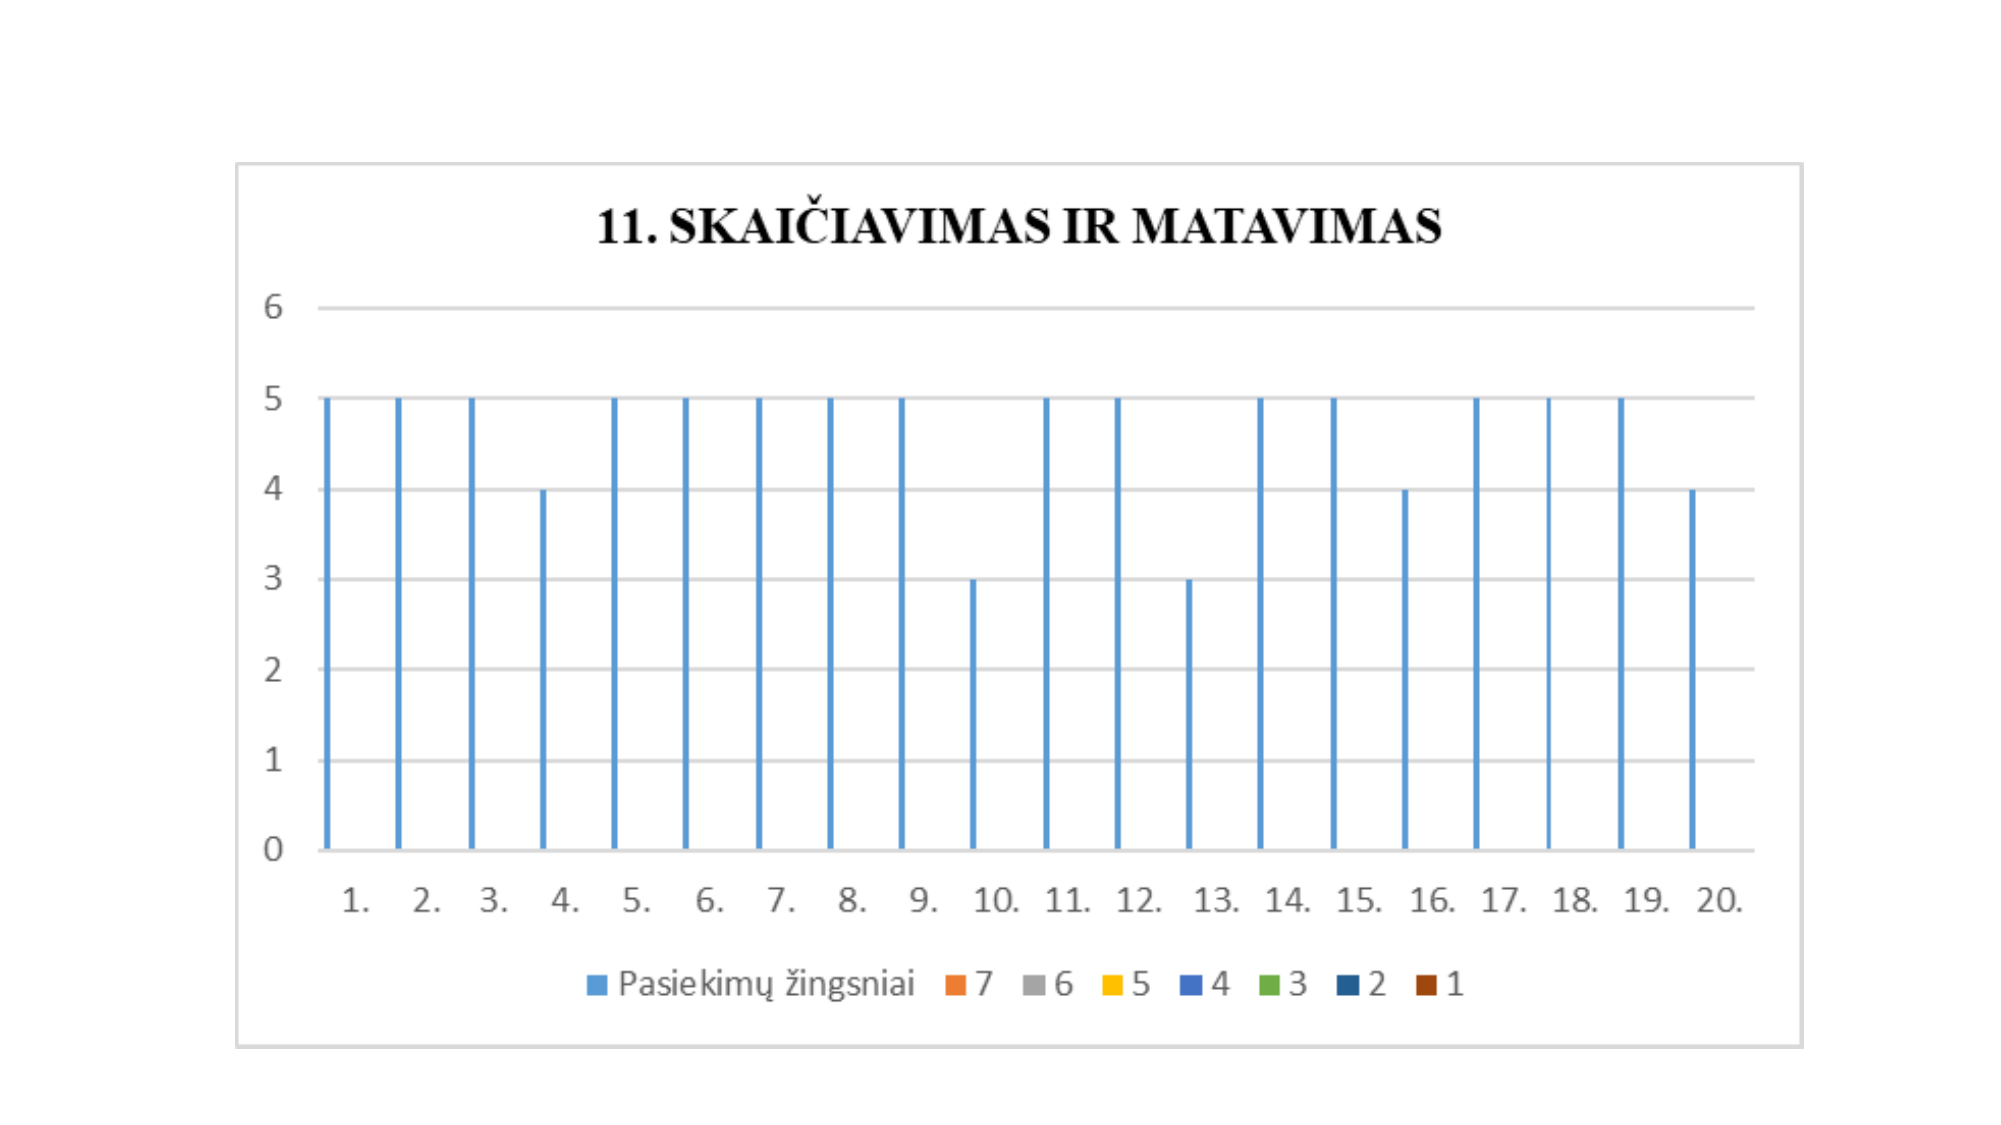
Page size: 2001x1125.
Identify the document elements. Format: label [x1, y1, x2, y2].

picture [235, 162, 1804, 1049]
